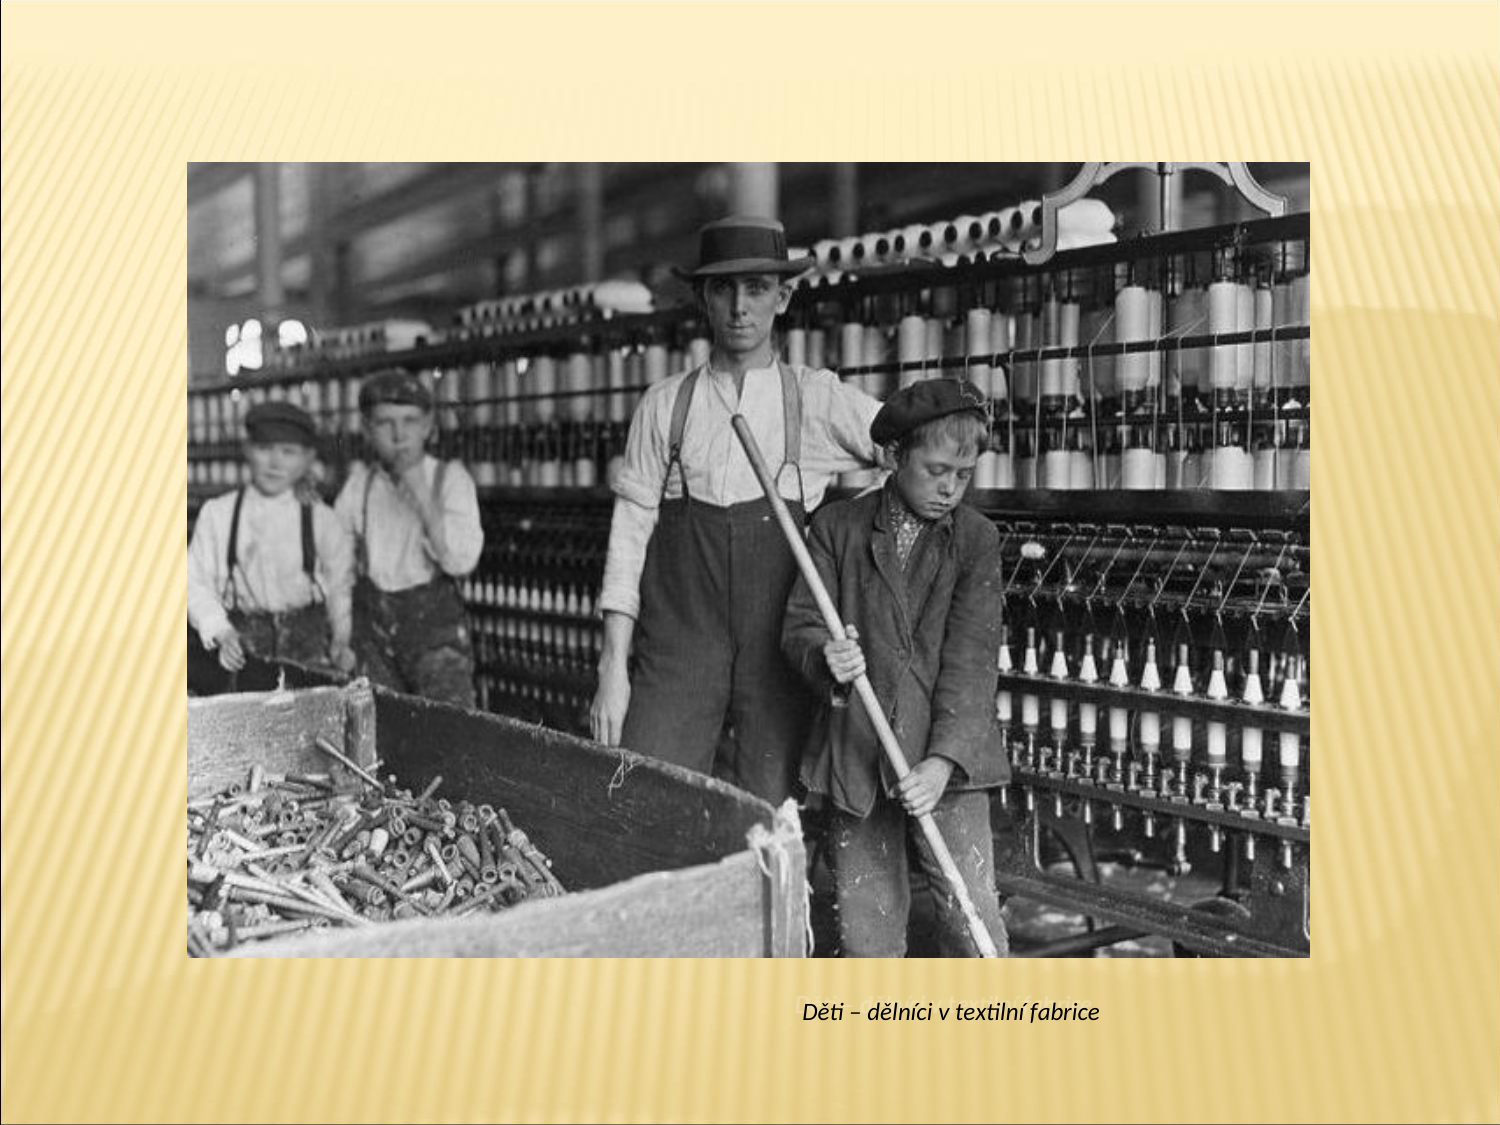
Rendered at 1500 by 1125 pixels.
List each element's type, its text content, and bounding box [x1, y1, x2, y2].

text_box Děti – dělníci v textilní fabrice [787, 987, 1301, 1033]
picture [0, 0, 1500, 1125]
